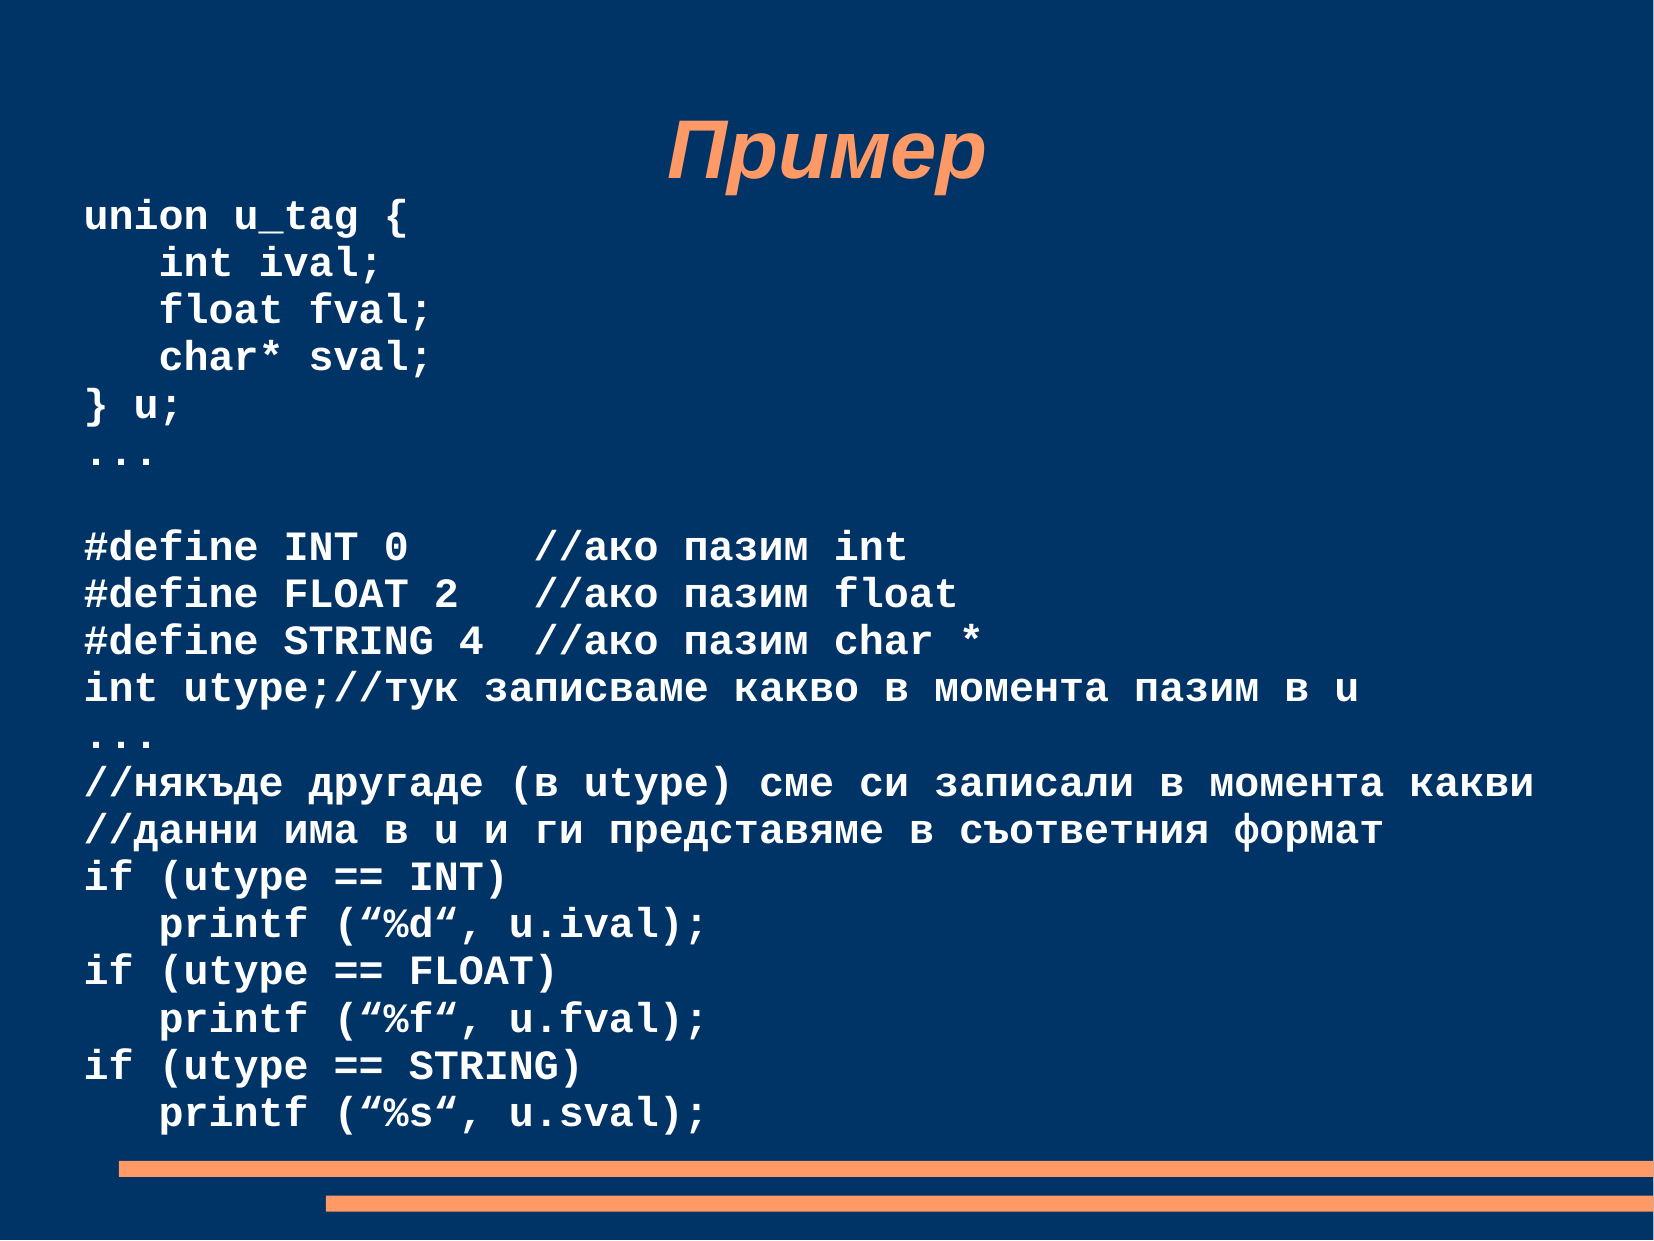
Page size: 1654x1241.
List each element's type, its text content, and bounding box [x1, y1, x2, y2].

title Пример [121, 46, 1534, 187]
text_box union u_tag { int ival; float fval; chаr* sval; } u; ... #define INT 0 //ако пазим int #define FLOAT 2 //ако пазим float #define STRING 4 //ако пазим char * int utype;//тук записваме какво в момента пазим в u ... //някъде другаде (в utype) сме си записали в момента какви //данни има в u и ги представяме в съответния формат if (utype == INT) printf (“%d“, u.ival); if (utype == FLOAT) printf (“%f“, u.fval); if (utype == STRING) printf (“%s“, u.sval); [68, 187, 1654, 1158]
